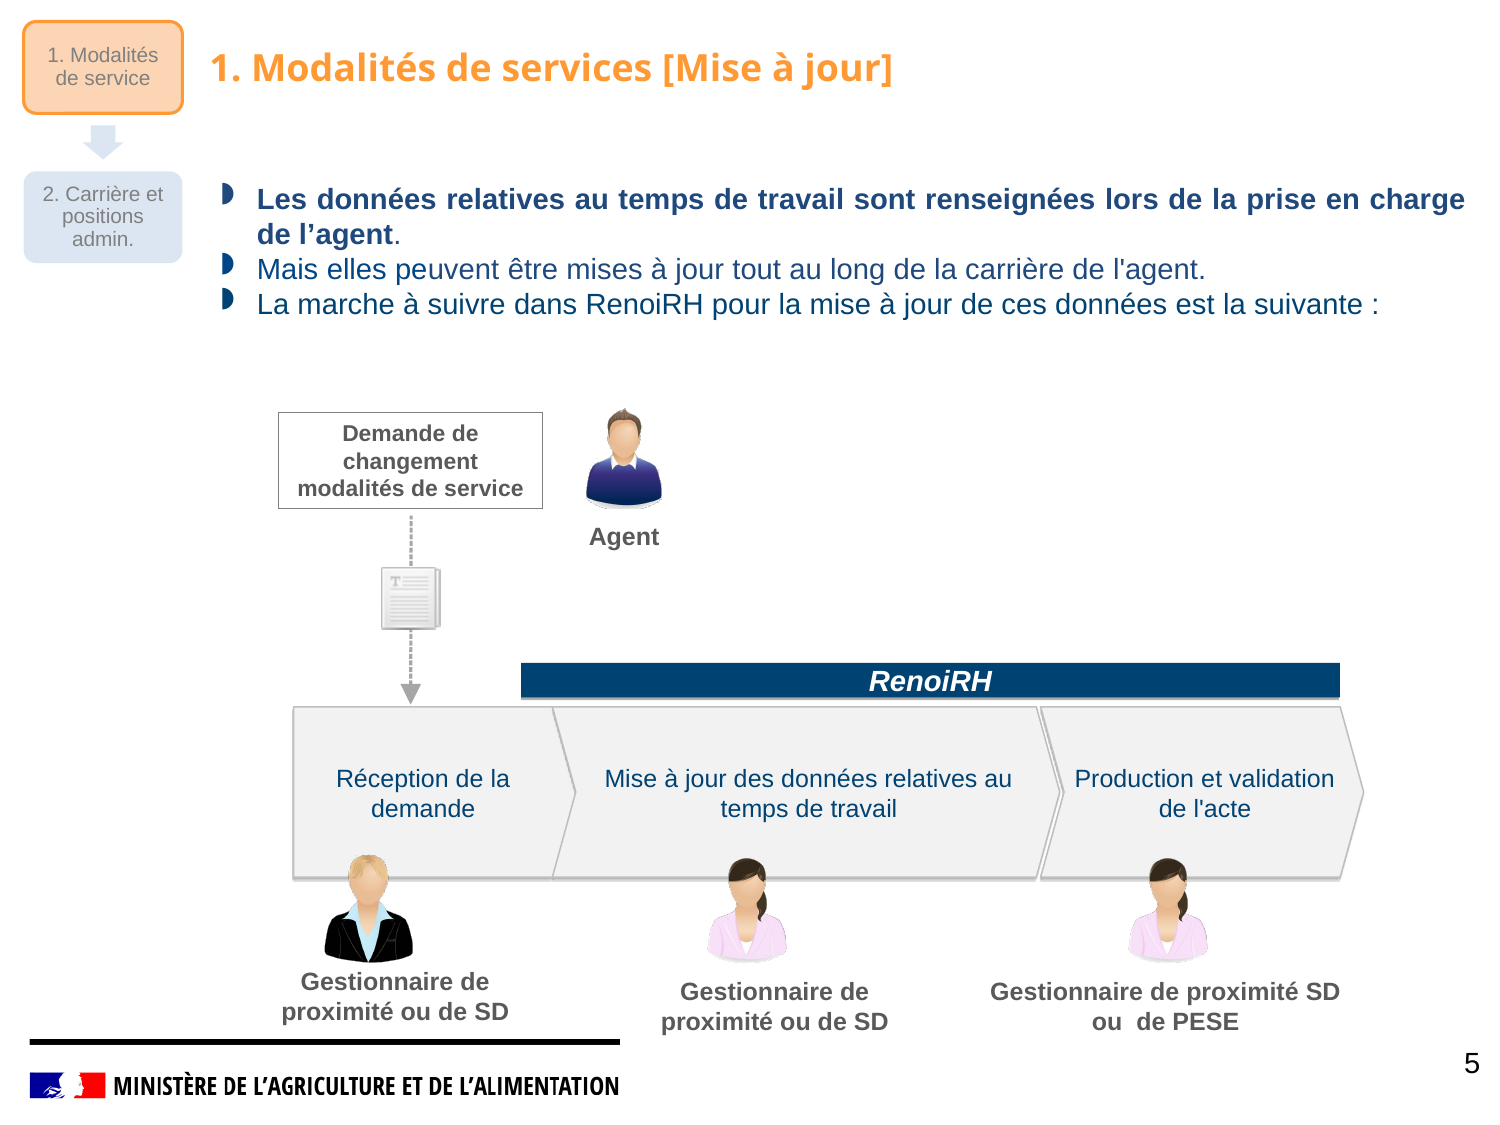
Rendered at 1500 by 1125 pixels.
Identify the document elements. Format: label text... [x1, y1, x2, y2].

picture [319, 853, 418, 966]
text_box Gestionnaire de proximité ou de SD [259, 958, 532, 1039]
text_box Gestionnaire de proximité ou de SD [640, 967, 910, 1021]
picture [586, 408, 662, 509]
text_box Mise à jour des données relatives au temps de travail [552, 706, 1060, 878]
picture [1124, 854, 1212, 966]
picture [703, 854, 791, 966]
text_box Gestionnaire de proximité SD ou de PESE [973, 967, 1359, 1021]
text_box [82, 125, 124, 160]
text_box Demande de changement modalités de service [278, 412, 543, 509]
text_box 1. Modalités de service [23, 21, 183, 114]
text_box Les données relatives au temps de travail sont renseignées lors de la prise en charge de l’agent. Mais elles peuvent être mises à jour tout au long de la carrière de l'agent. La marche à suivre dans RenoiRH pour la mise à jour de ces données est la suivante : [206, 172, 1482, 397]
text_box Production et validation de l'acte [1040, 706, 1364, 878]
text_box Réception de la demande [293, 706, 575, 878]
text_box Agent [514, 513, 734, 584]
text_box 1. Modalités de services [Mise à jour] [194, 36, 1482, 143]
text_box 2. Carrière et positions admin. [23, 171, 183, 264]
text_box RenoiRH [521, 662, 1340, 698]
picture [381, 567, 441, 630]
picture [29, 1039, 620, 1099]
